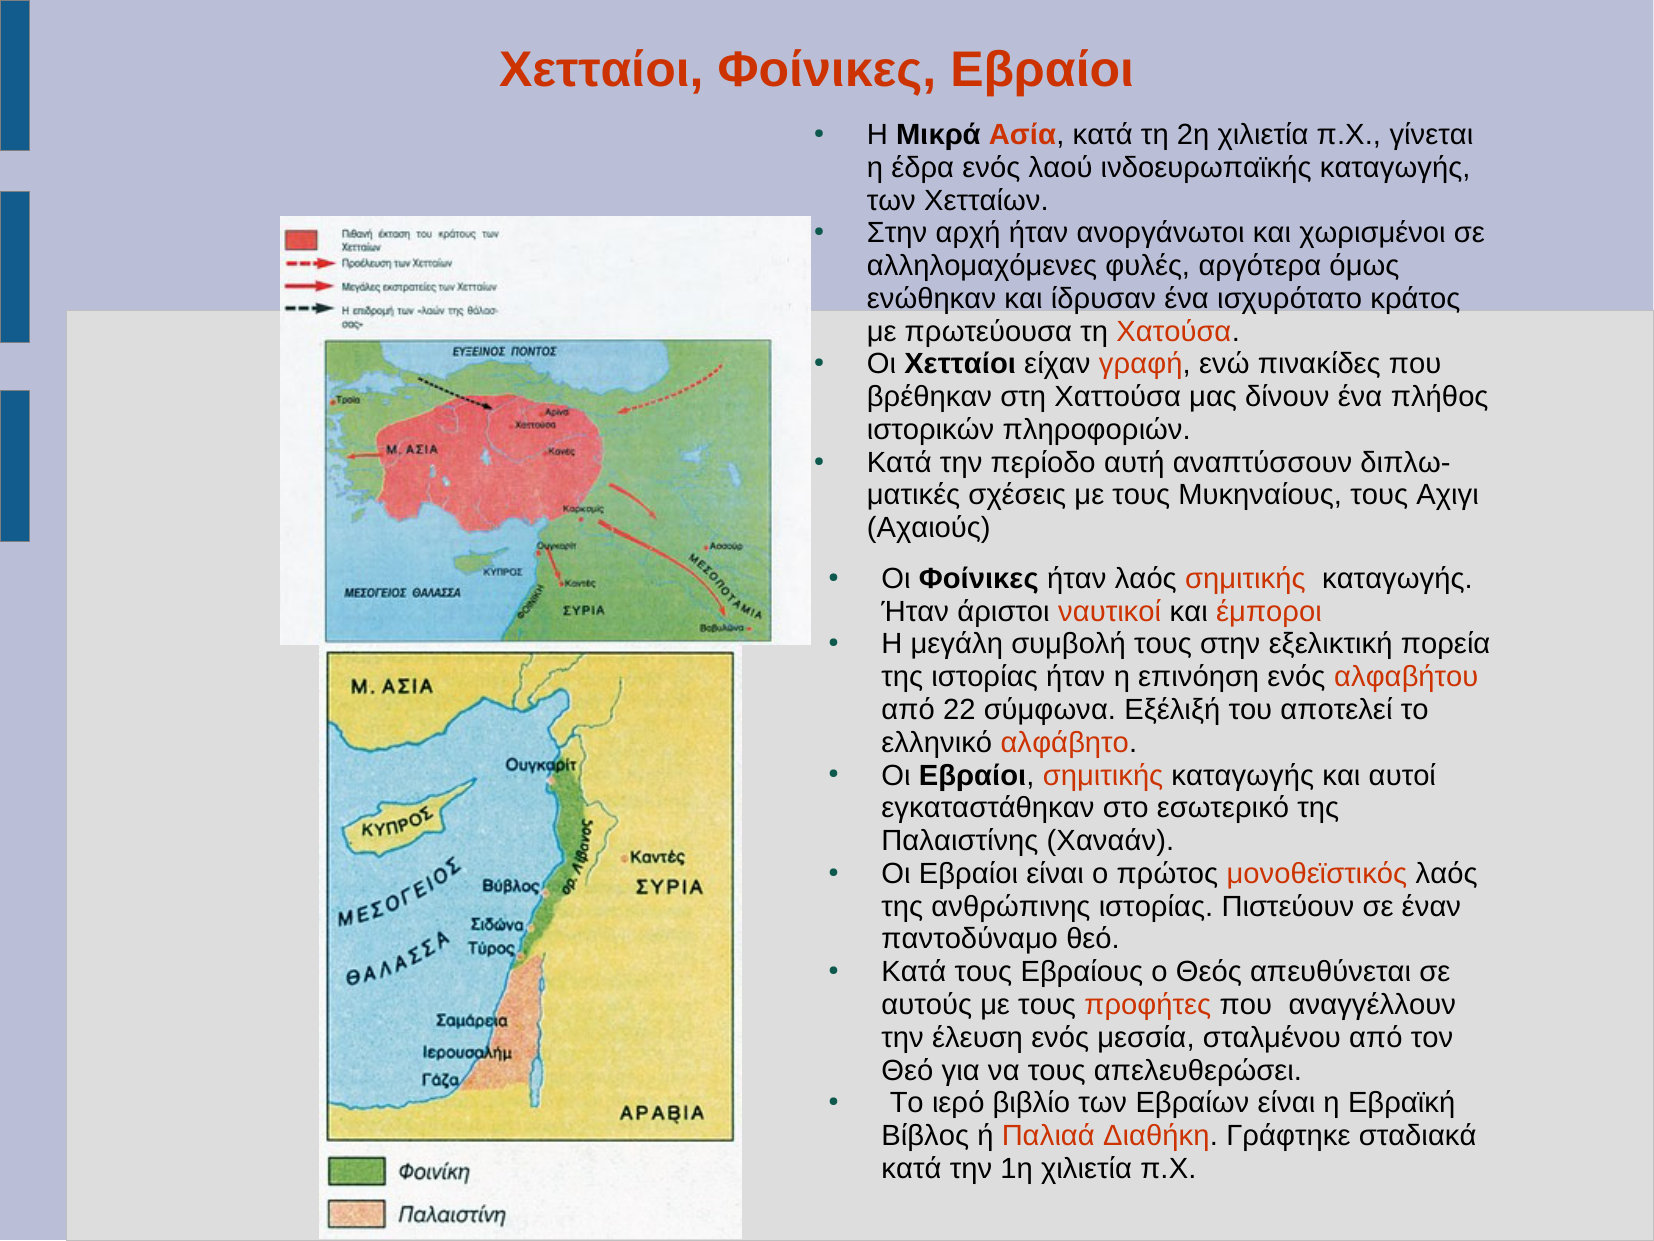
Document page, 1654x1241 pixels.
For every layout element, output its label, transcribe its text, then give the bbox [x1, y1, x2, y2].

title Χετταίοι, Φοίνικες, Εβραίοι [110, 0, 1523, 173]
list Οι Φοίνικες ήταν λαός σημιτικής καταγωγής. Ήταν άριστοι ναυτικοί και έμποροι Η μεγάλη συμβολή τους στην εξελικτική πορεία της ιστορίας ήταν η επινόηση ενός αλφαβήτου από 22 σύμφωνα. Εξέλιξή του αποτελεί το ελληνικό αλφάβητο. Οι Εβραίοι, σημιτικής καταγωγής και αυτοί εγκαταστάθηκαν στο εσωτερικό της Παλαιστίνης (Χαναάν). Οι Εβραίοι είναι ο πρώτος μονοθεϊστικός λαός της ανθρώπινης ιστορίας. Πιστεύουν σε έναν παντοδύναμο θεό. Κατά τους Εβραίους ο Θεός απευθύνεται σε αυτούς με τους προφήτες που αναγγέλλουν την έλευση ενός μεσσία, σταλμένου από τον Θεό για να τους απελευθερώσει. Το ιερό βιβλίο των Εβραίων είναι η Εβραϊκή Βίβλος ή Παλιαά Διαθήκη. Γράφτηκε σταδιακά κατά την 1η χιλιετία π.Χ. [810, 561, 1500, 1187]
picture [280, 216, 811, 1239]
list Η Μικρά Ασία, κατά τη 2η χιλιετία π.Χ., γίνεται η έδρα ενός λαού ινδοευρωπαϊκής καταγωγής, των Χετταίων. Στην αρχή ήταν ανοργάνωτοι και χωρισμένοι σε αλληλομαχόμενες φυλές, αργότερα όμως ενώθηκαν και ίδρυσαν ένα ισχυρότατο κράτος με πρωτεύουσα τη Χατούσα. Οι Χετταίοι είχαν γραφή, ενώ πινακίδες που βρέθηκαν στη Χαττούσα μας δίνουν ένα πλήθος ιστορικών πληροφοριών. Κατά την περίοδο αυτή αναπτύσσουν διπλω-ματικές σχέσεις με τους Μυκηναίους, τους Αχιγι (Αχαιούς) [795, 117, 1496, 561]
